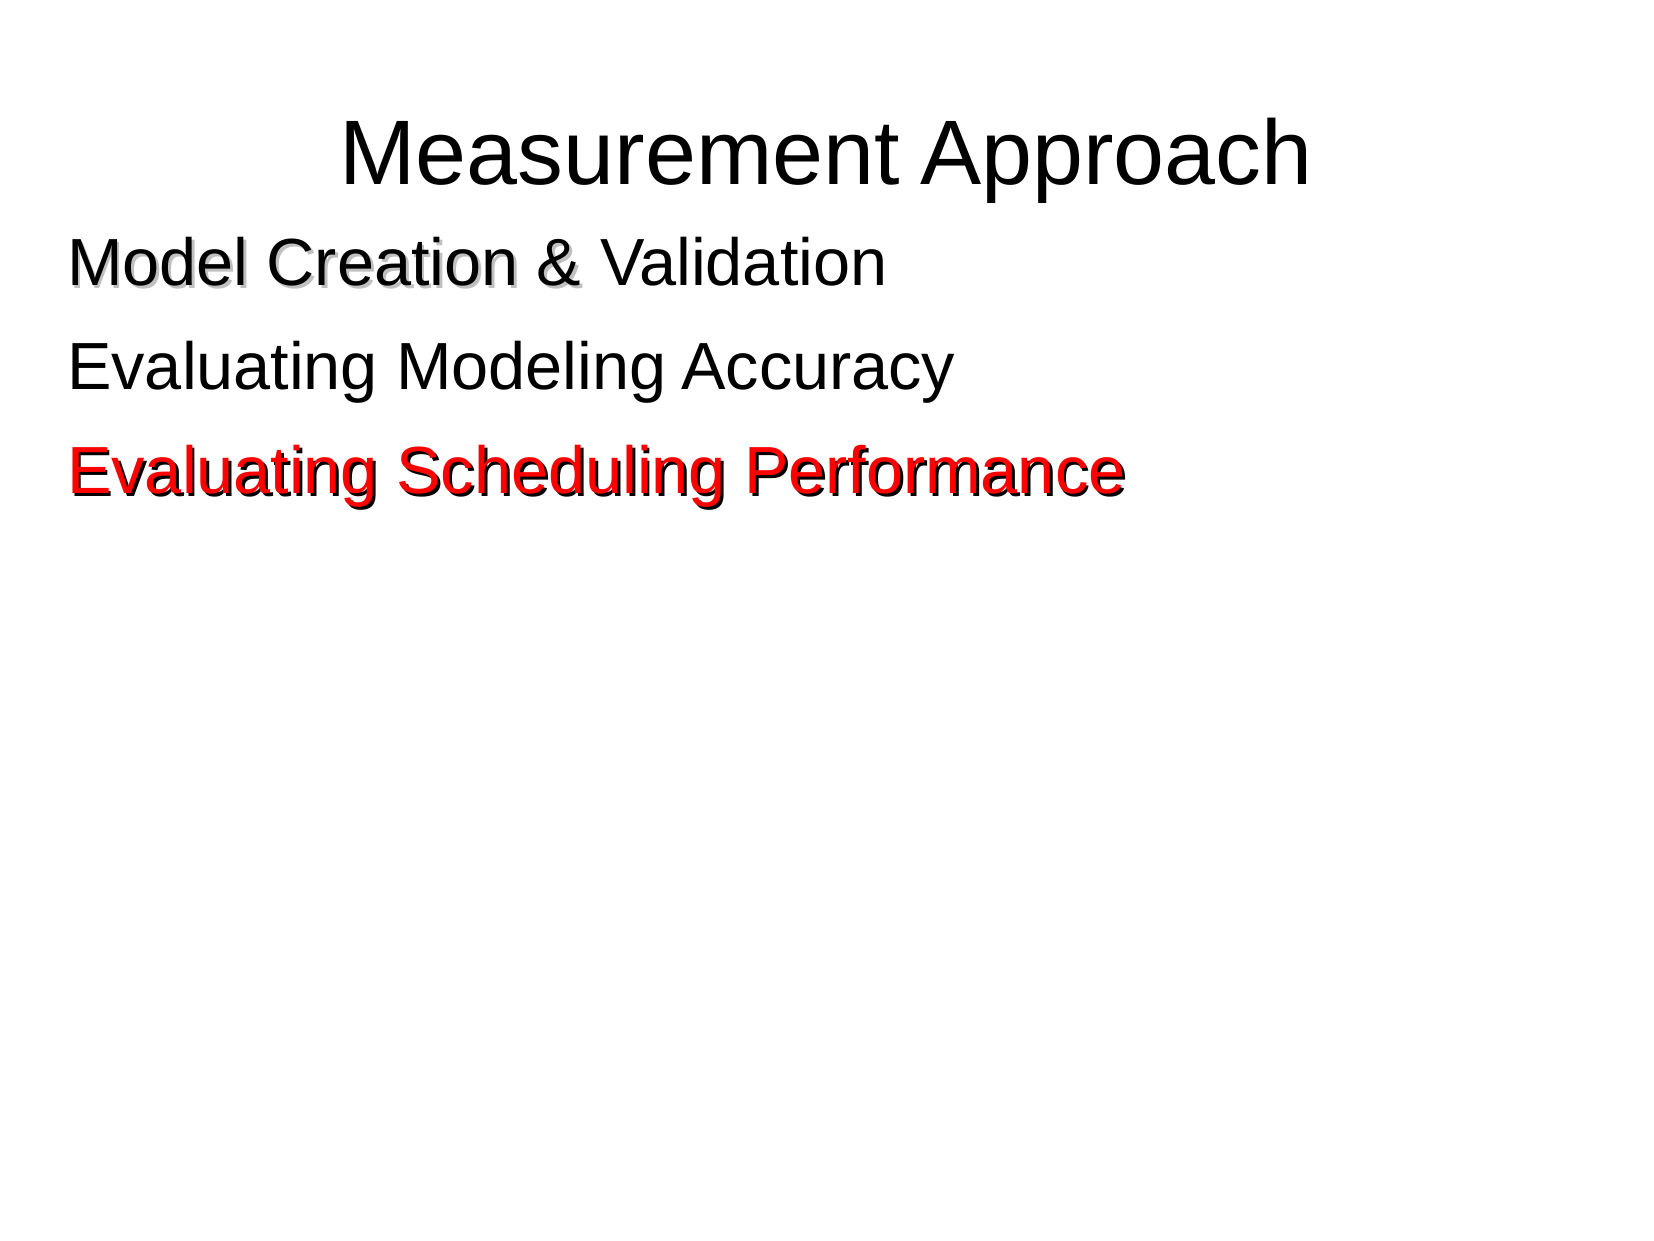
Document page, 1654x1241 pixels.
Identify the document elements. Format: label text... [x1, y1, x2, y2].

list Model Creation & Validation Evaluating Modeling Accuracy Evaluating Scheduling Performance [49, 225, 1613, 1029]
title Measurement Approach [82, 49, 1571, 225]
